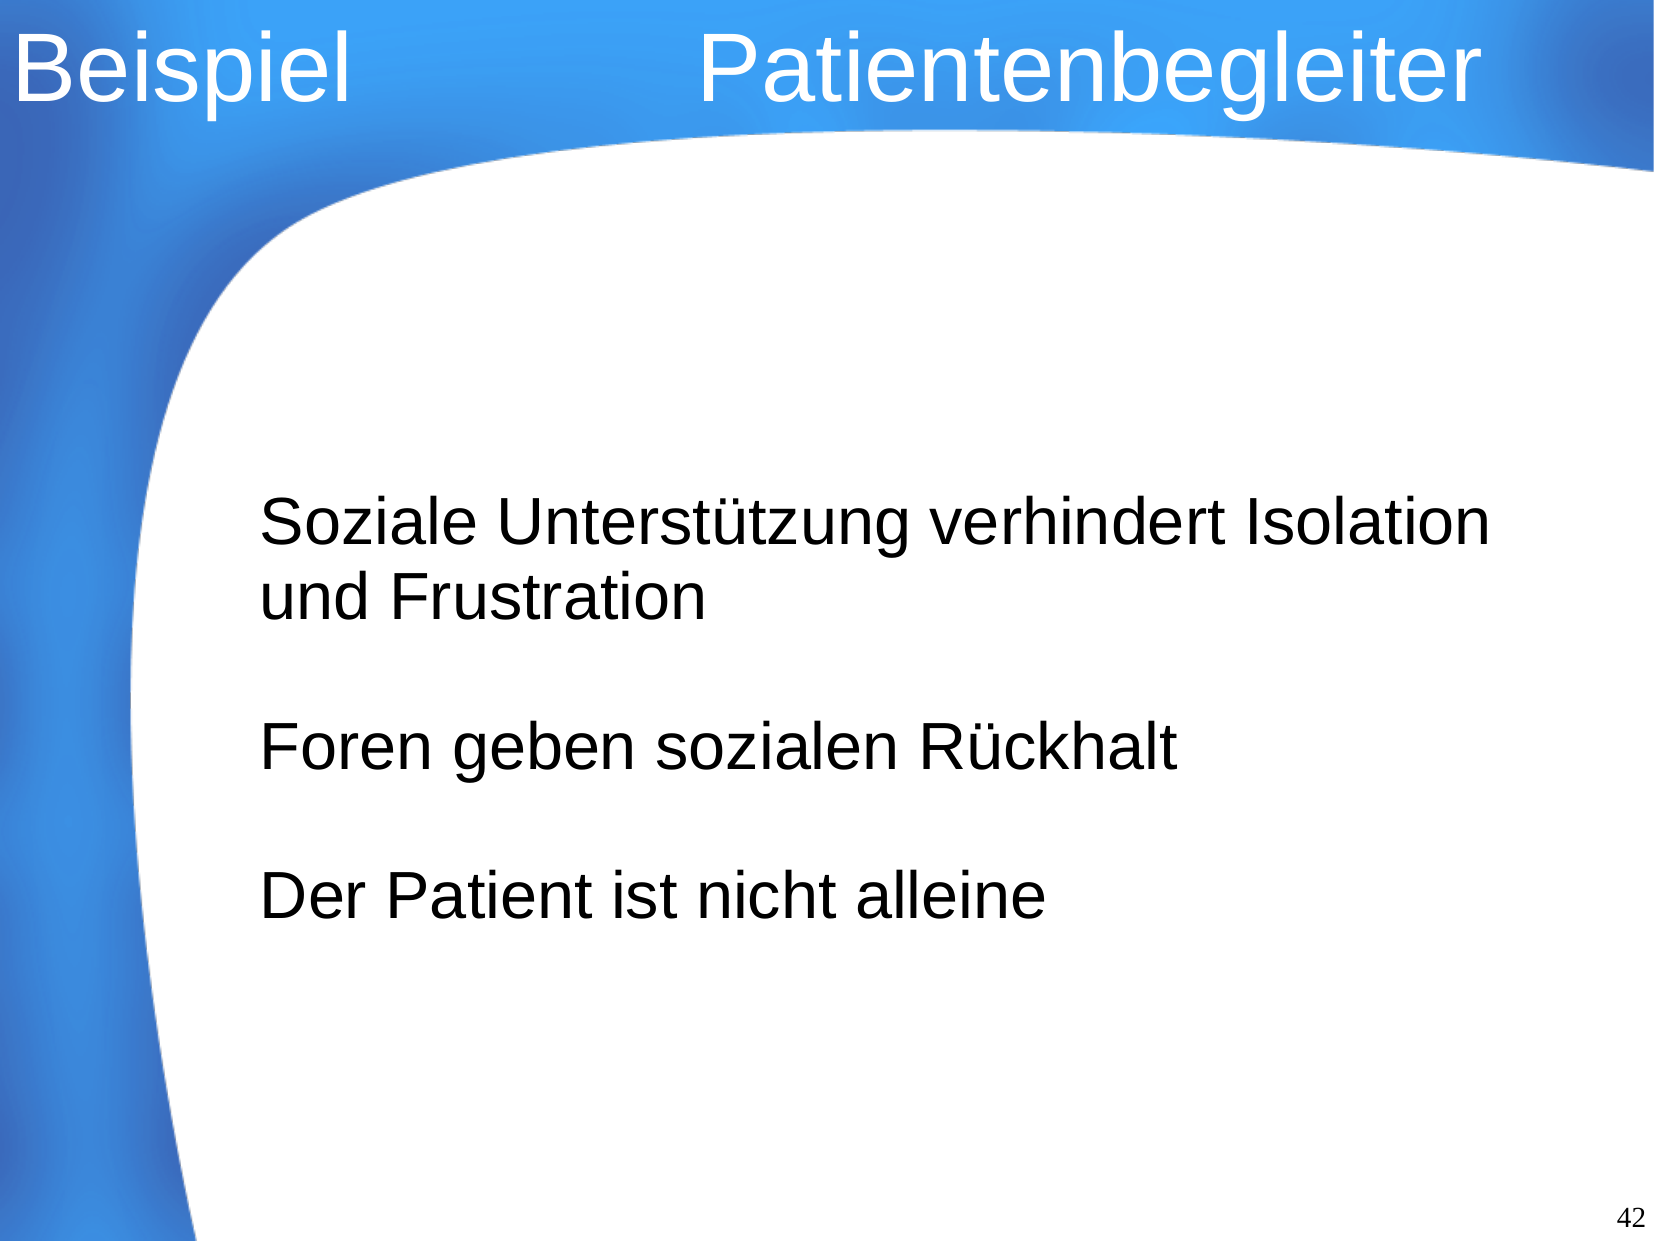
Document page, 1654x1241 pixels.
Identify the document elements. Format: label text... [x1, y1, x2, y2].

title Patientenbegleiter [697, 13, 1619, 123]
title Beispiel [11, 13, 697, 123]
subtitle Soziale Unterstützung verhindert Isolation und Frustration Foren geben sozialen Rückhalt Der Patient ist nicht alleine [259, 248, 1560, 1170]
picture [0, 0, 1654, 1241]
